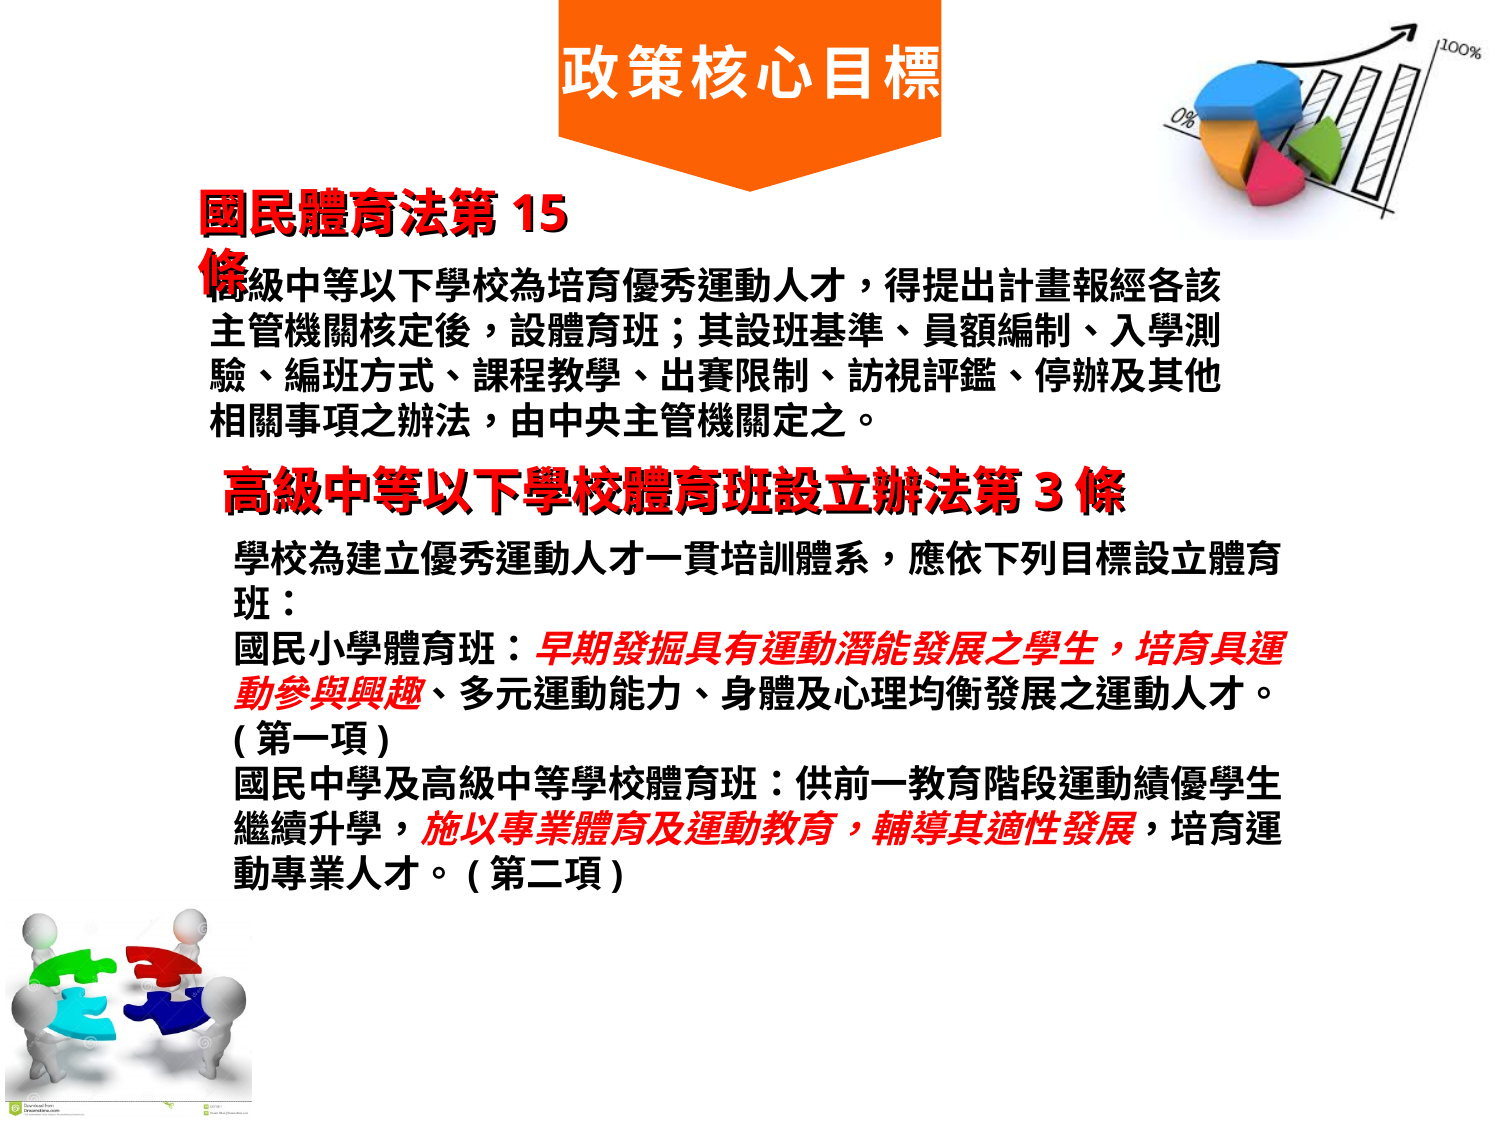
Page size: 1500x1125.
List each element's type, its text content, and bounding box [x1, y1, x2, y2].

picture [5, 896, 252, 1118]
text_box 高級中等以下學校為培育優秀運動人才，得提出計畫報經各該主管機關核定後，設體育班；其設班基準、員額編制、入學測驗、編班方式、課程教學、出賽限制、訪視評鑑、停辦及其他相關事項之辦法，由中央主管機關定之。 [195, 254, 1258, 449]
text_box 高級中等以下學校體育班設立辦法第3條 [206, 451, 1199, 527]
picture [1158, 0, 1489, 240]
text_box 政策核心目標 [541, 28, 963, 115]
text_box 學校為建立優秀運動人才一貫培訓體系，應依下列目標設立體育班： 國民小學體育班：早期發掘具有運動潛能發展之學生，培育具運動參與興趣、多元運動能力、身體及心理均衡發展之運動人才。(第一項) 國民中學及高級中等學校體育班：供前一教育階段運動績優學生繼續升學，施以專業體育及運動教育，輔導其適性發展，培育運動專業人才。(第二項) [218, 527, 1323, 902]
text_box 國民體育法第15條 [183, 172, 644, 249]
